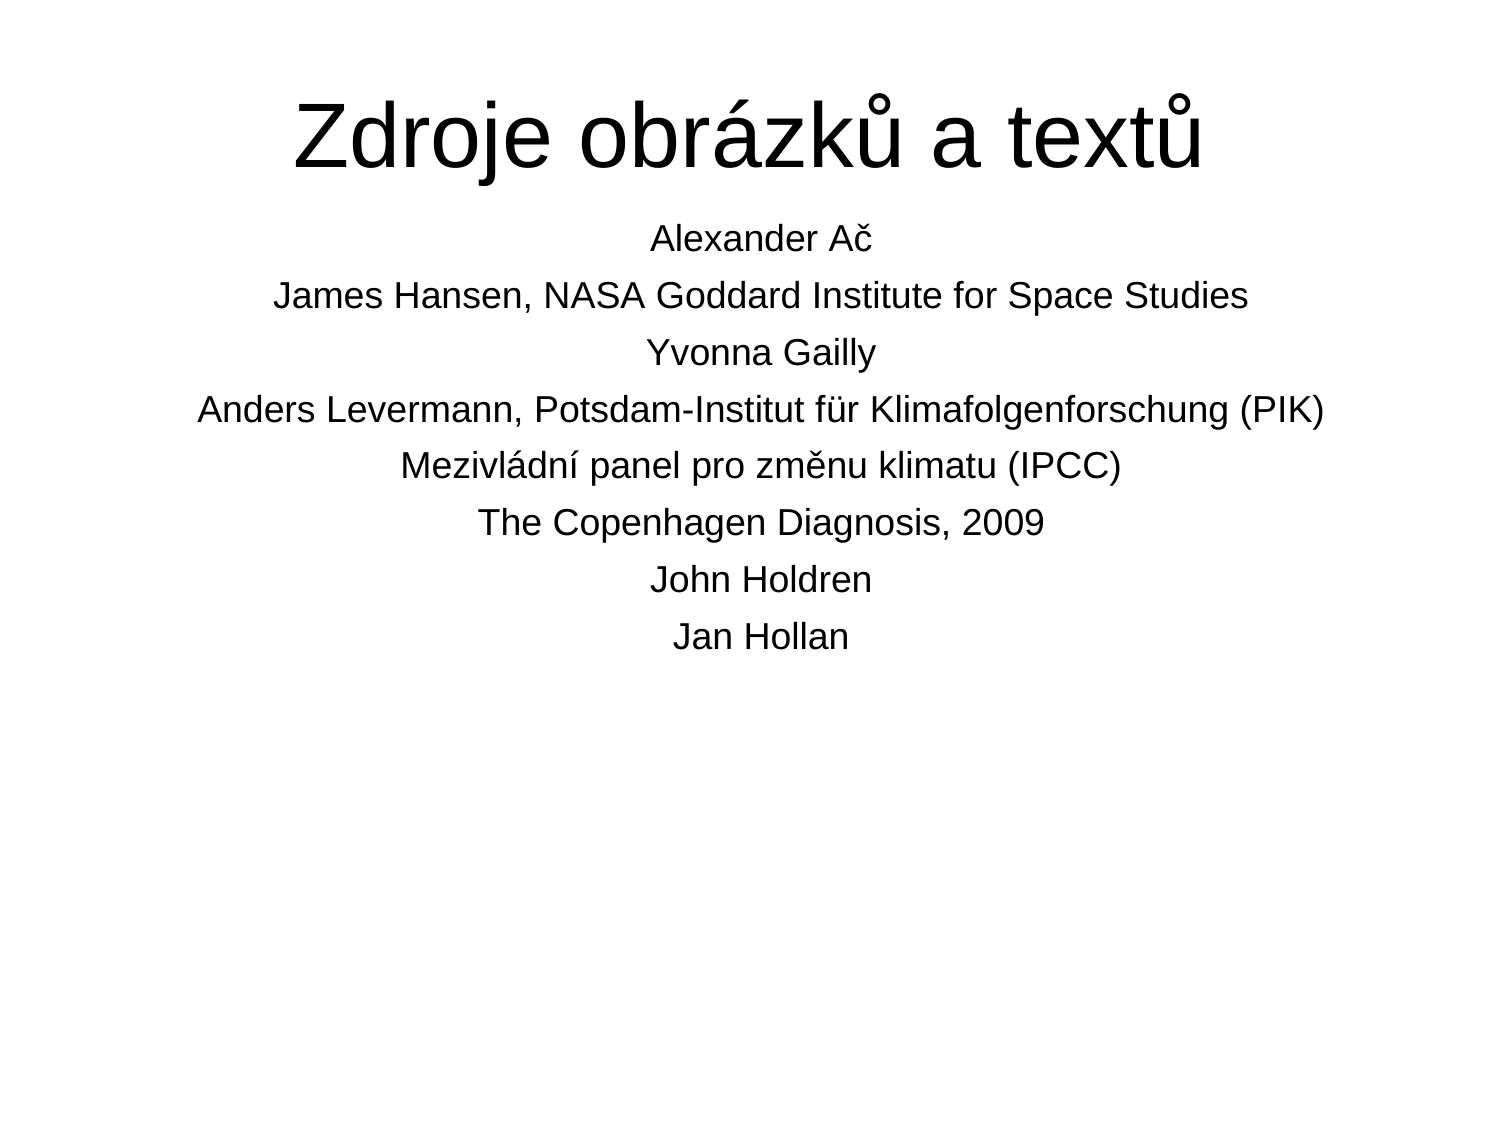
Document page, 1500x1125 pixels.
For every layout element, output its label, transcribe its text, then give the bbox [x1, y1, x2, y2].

title Zdroje obrázků a textů [75, 21, 1425, 257]
text_box Alexander Ač James Hansen, NASA Goddard Institute for Space Studies Yvonna Gailly Anders Levermann, Potsdam-Institut für Klimafolgenforschung (PIK) Mezivládní panel pro změnu klimatu (IPCC) The Copenhagen Diagnosis, 2009 John Holdren Jan Hollan [147, 206, 1375, 722]
